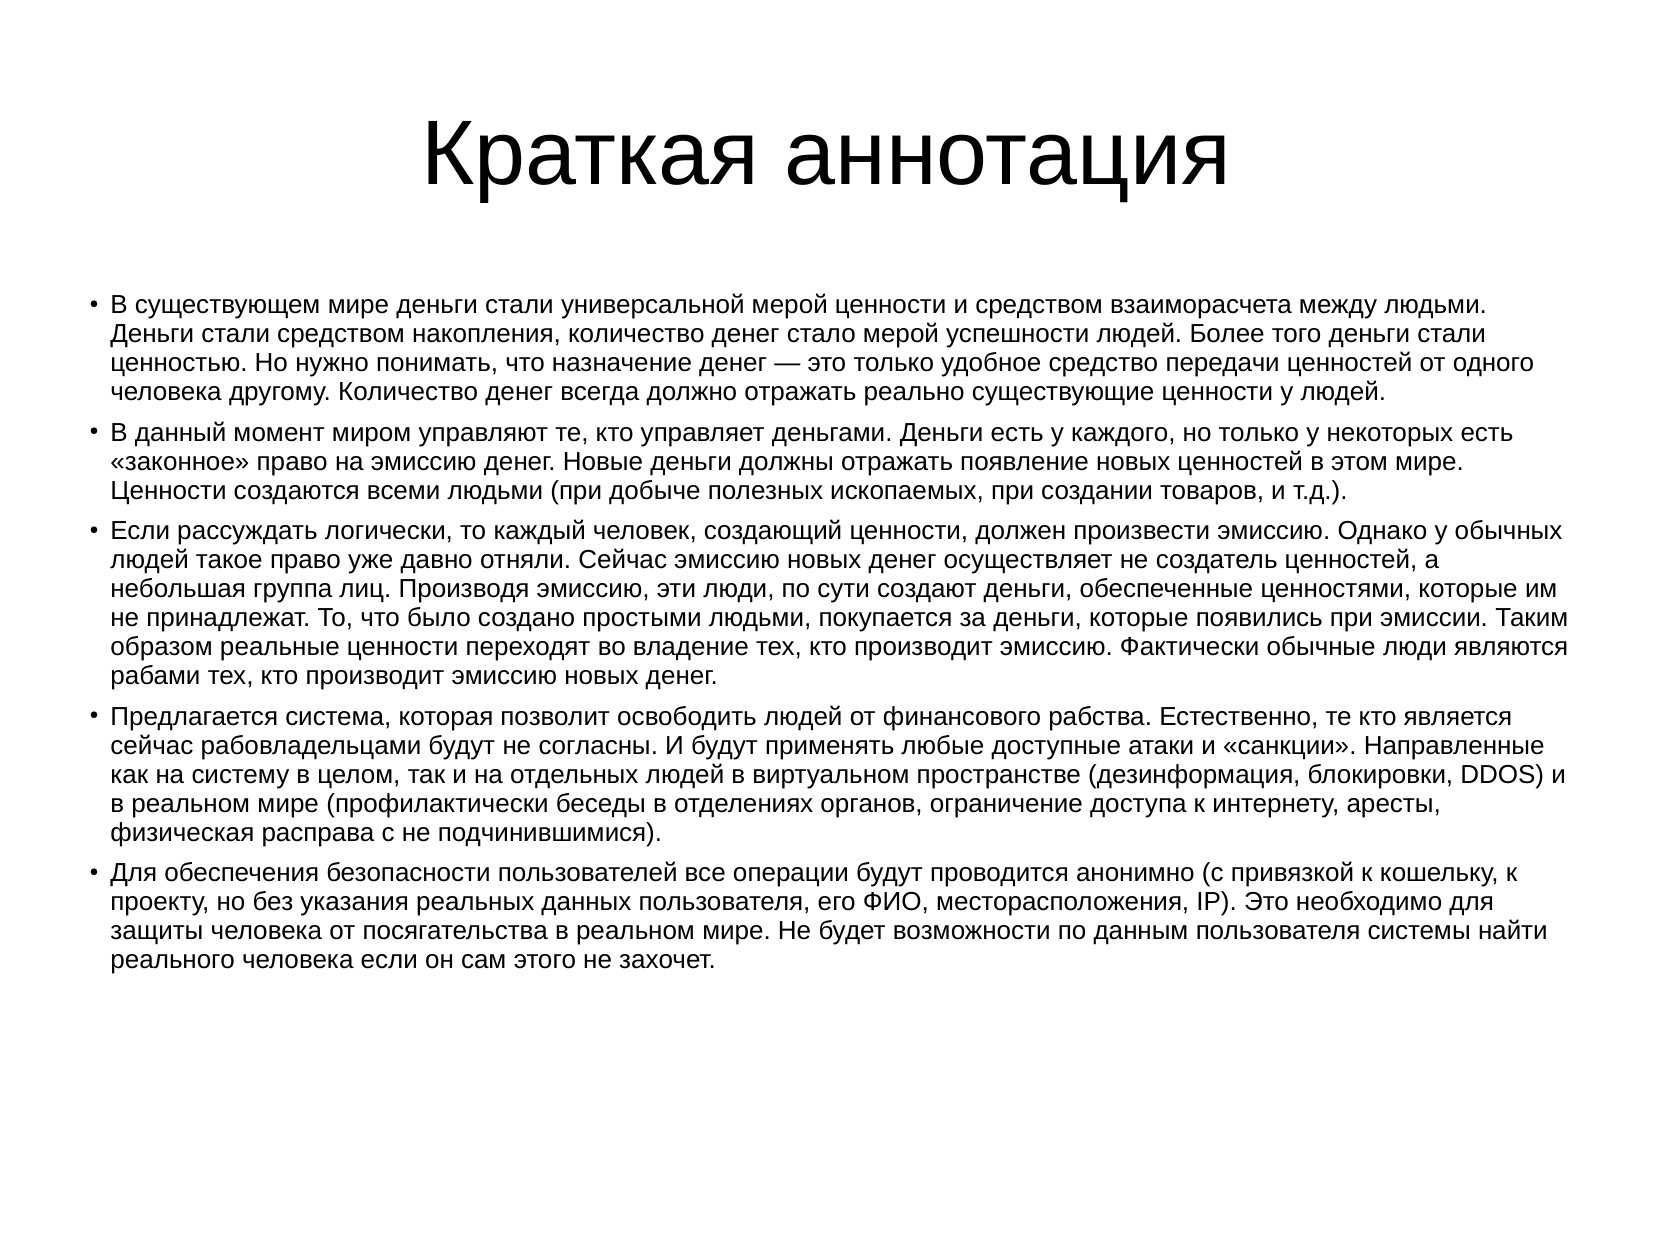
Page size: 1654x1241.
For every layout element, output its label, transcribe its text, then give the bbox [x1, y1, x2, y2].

list В существующем мире деньги стали универсальной мерой ценности и средством взаиморасчета между людьми. Деньги стали средством накопления, количество денег стало мерой успешности людей. Более того деньги стали ценностью. Но нужно понимать, что назначение денег — это только удобное средство передачи ценностей от одного человека другому. Количество денег всегда должно отражать реально существующие ценности у людей. В данный момент миром управляют те, кто управляет деньгами. Деньги есть у каждого, но только у некоторых есть «законное» право на эмиссию денег. Новые деньги должны отражать появление новых ценностей в этом мире. Ценности создаются всеми людьми (при добыче полезных ископаемых, при создании товаров, и т.д.). Если рассуждать логически, то каждый человек, создающий ценности, должен произвести эмиссию. Однако у обычных людей такое право уже давно отняли. Сейчас эмиссию новых денег осуществляет не создатель ценностей, а небольшая группа лиц. Производя эмиссию, эти люди, по сути создают деньги, обеспеченные ценностями, которые им не принадлежат. То, что было создано простыми людьми, покупается за деньги, которые появились при эмиссии. Таким образом реальные ценности переходят во владение тех, кто производит эмиссию. Фактически обычные люди являются рабами тех, кто производит эмиссию новых денег. Предлагается система, которая позволит освободить людей от финансового рабства. Естественно, те кто является сейчас рабовладельцами будут не согласны. И будут применять любые доступные атаки и «санкции». Направленные как на систему в целом, так и на отдельных людей в виртуальном пространстве (дезинформация, блокировки, DDOS) и в реальном мире (профилактически беседы в отделениях органов, ограничение доступа к интернету, аресты, физическая расправа с не подчинившимися). Для обеспечения безопасности пользователей все операции будут проводится анонимно (с привязкой к кошельку, к проекту, но без указания реальных данных пользователя, его ФИО, месторасположения, IP). Это необходимо для защиты человека от посягательства в реальном мире. Не будет возможности по данным пользователя системы найти реального человека если он сам этого не захочет. [82, 290, 1571, 1010]
title Краткая аннотация [82, 49, 1571, 257]
